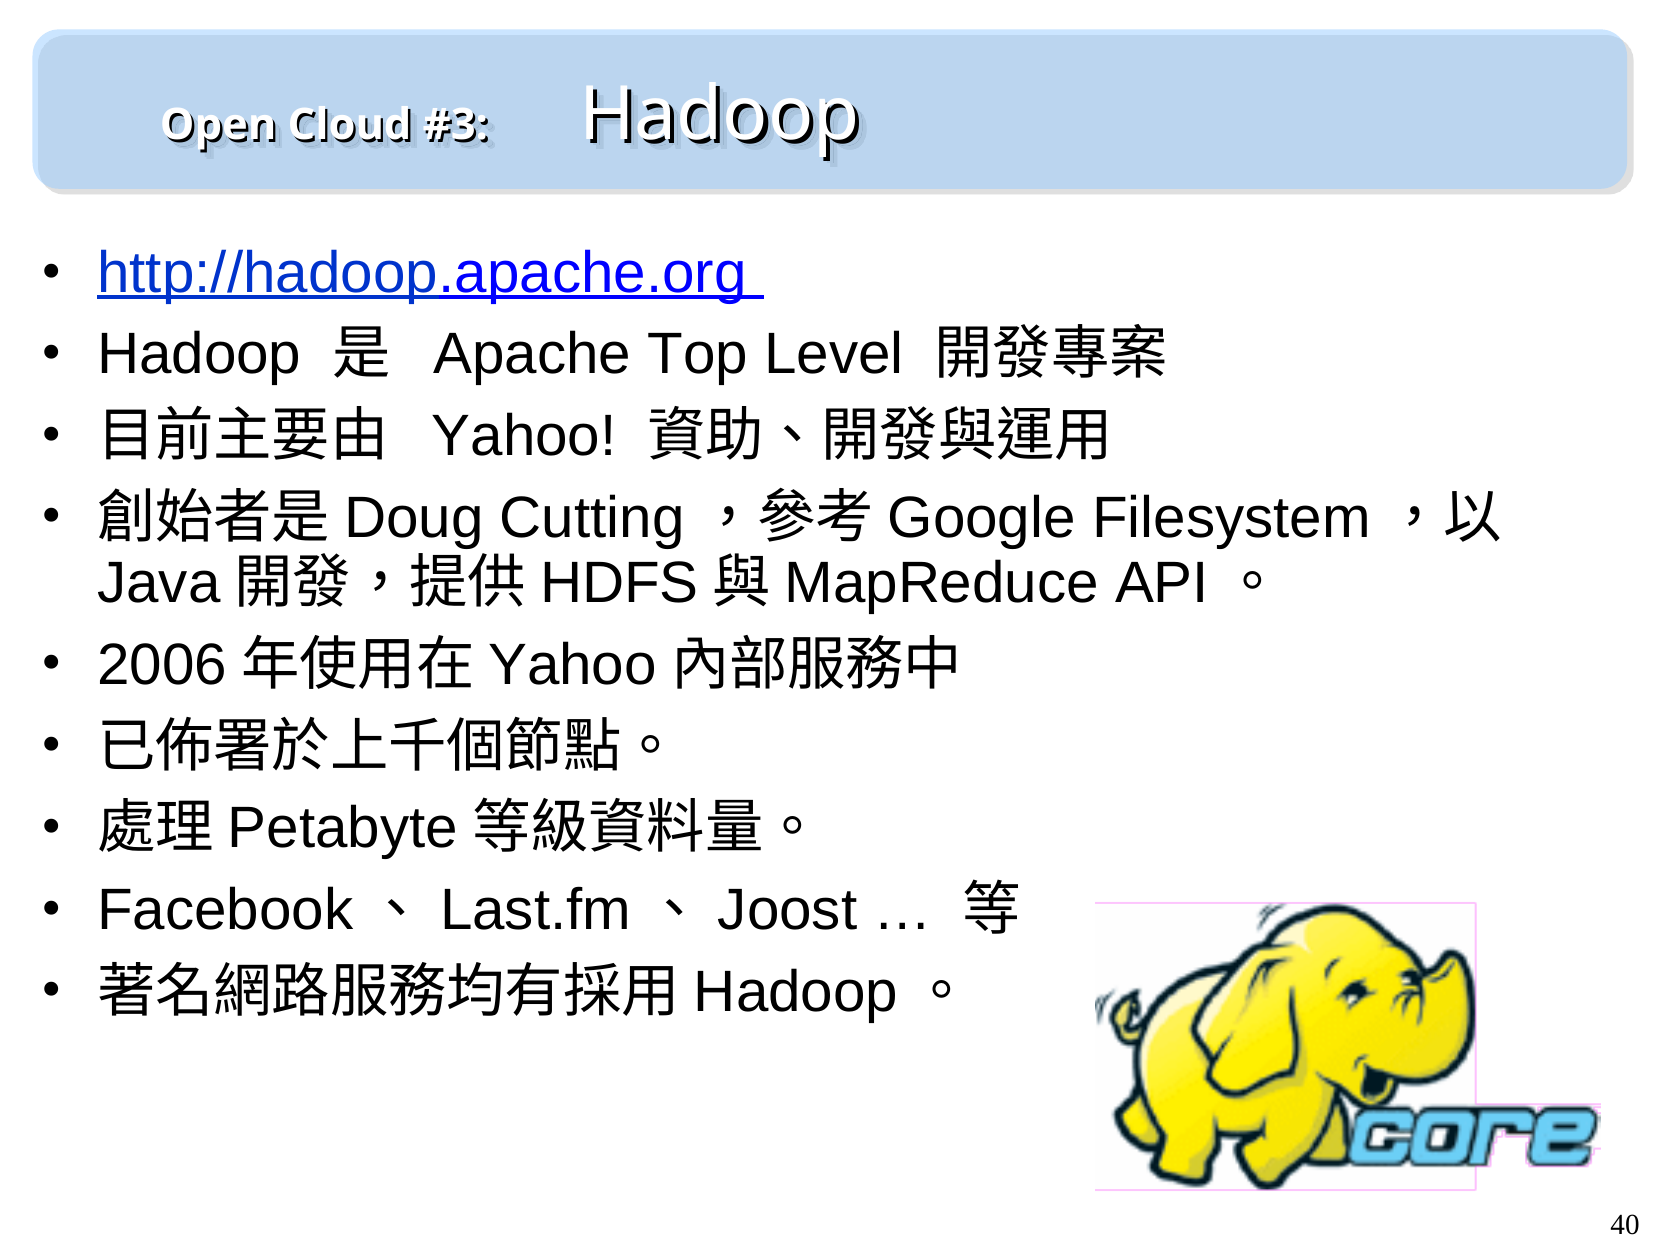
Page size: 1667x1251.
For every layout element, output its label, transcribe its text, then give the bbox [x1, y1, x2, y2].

text_box Open Cloud #3: Hadoop [32, 29, 1628, 189]
picture [1095, 898, 1601, 1195]
text_box http://hadoop.apache.org Hadoop 是 Apache Top Level 開發專案 目前主要由 Yahoo! 資助、開發與運用 創始者是Doug Cutting，參考Google Filesystem，以Java開發，提供HDFS與MapReduce API。 2006年使用在Yahoo內部服務中 已佈署於上千個節點。 處理Petabyte等級資料量。 Facebook、Last.fm、Joost … 等 著名網路服務均有採用Hadoop。 [41, 236, 1607, 1155]
